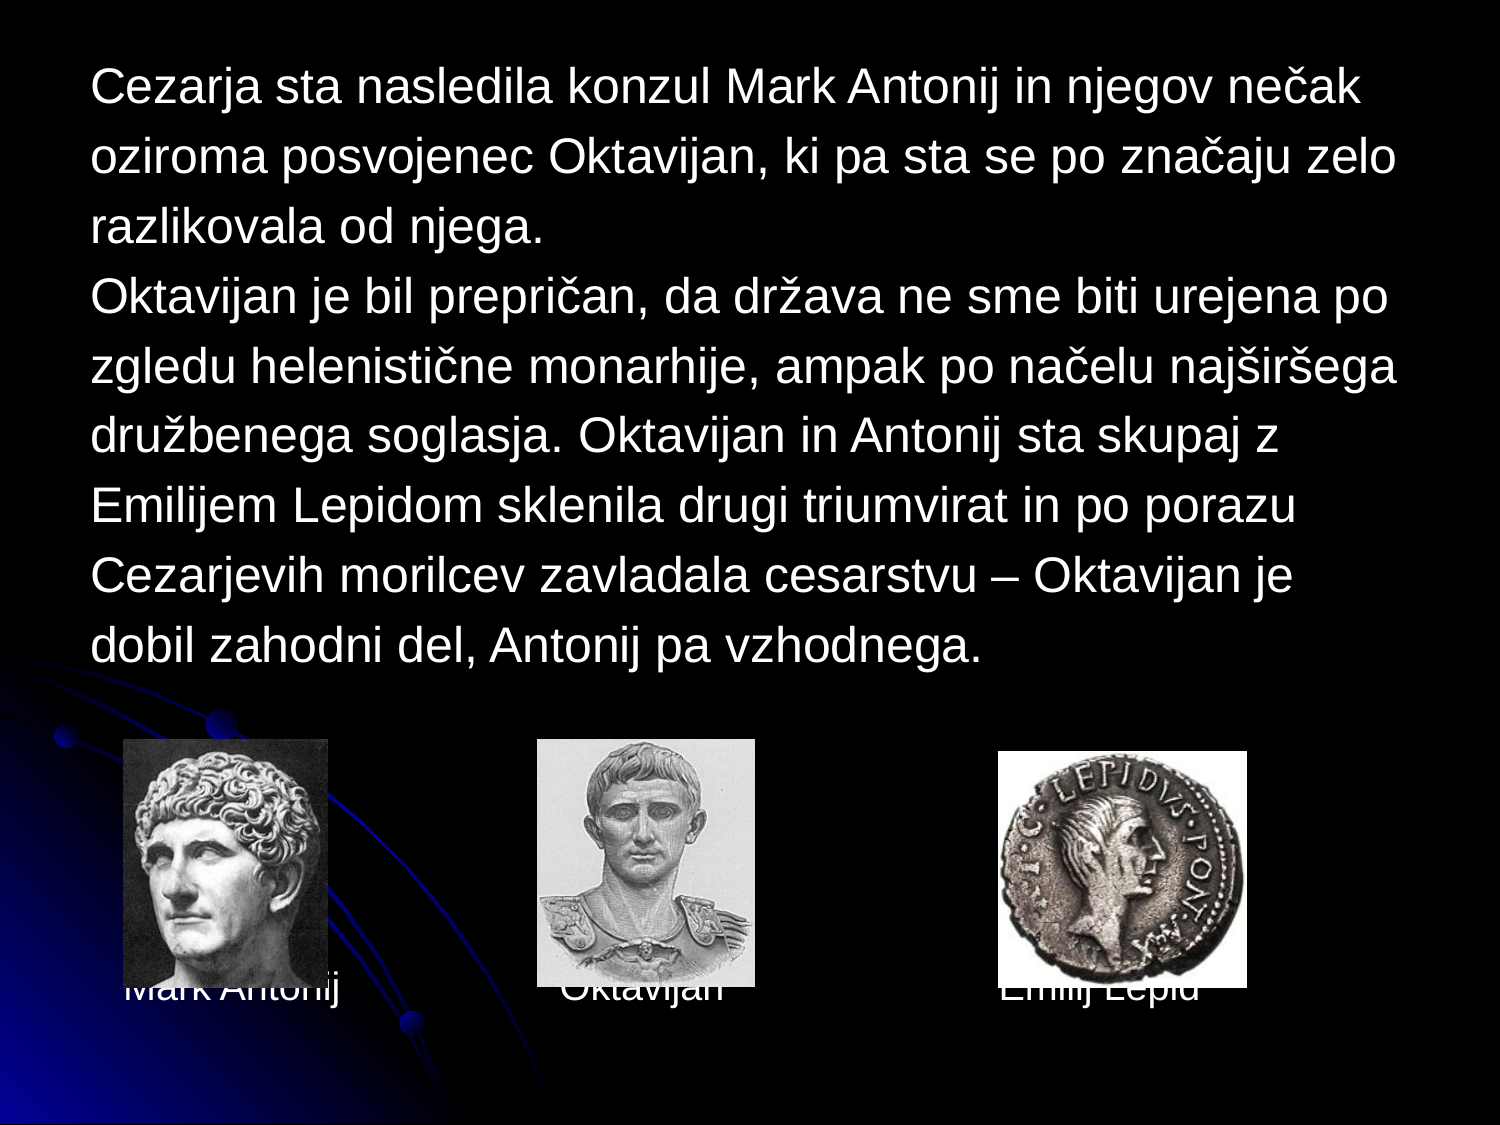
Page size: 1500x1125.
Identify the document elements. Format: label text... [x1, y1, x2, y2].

list Cezarja sta nasledila konzul Mark Antonij in njegov nečak oziroma posvojenec Oktavijan, ki pa sta se po značaju zelo razlikovala od njega. Oktavijan je bil prepričan, da država ne sme biti urejena po zgledu helenistične monarhije, ampak po načelu najširšega družbenega soglasja. Oktavijan in Antonij sta skupaj z Emilijem Lepidom sklenila drugi triumvirat in po porazu Cezarjevih morilcev zavladala cesarstvu – Oktavijan je dobil zahodni del, Antonij pa vzhodnega. Mark Antonij Oktavijan Emilij Lepid [75, 45, 1425, 1083]
picture [537, 739, 755, 987]
picture [998, 751, 1247, 988]
picture [123, 739, 328, 988]
